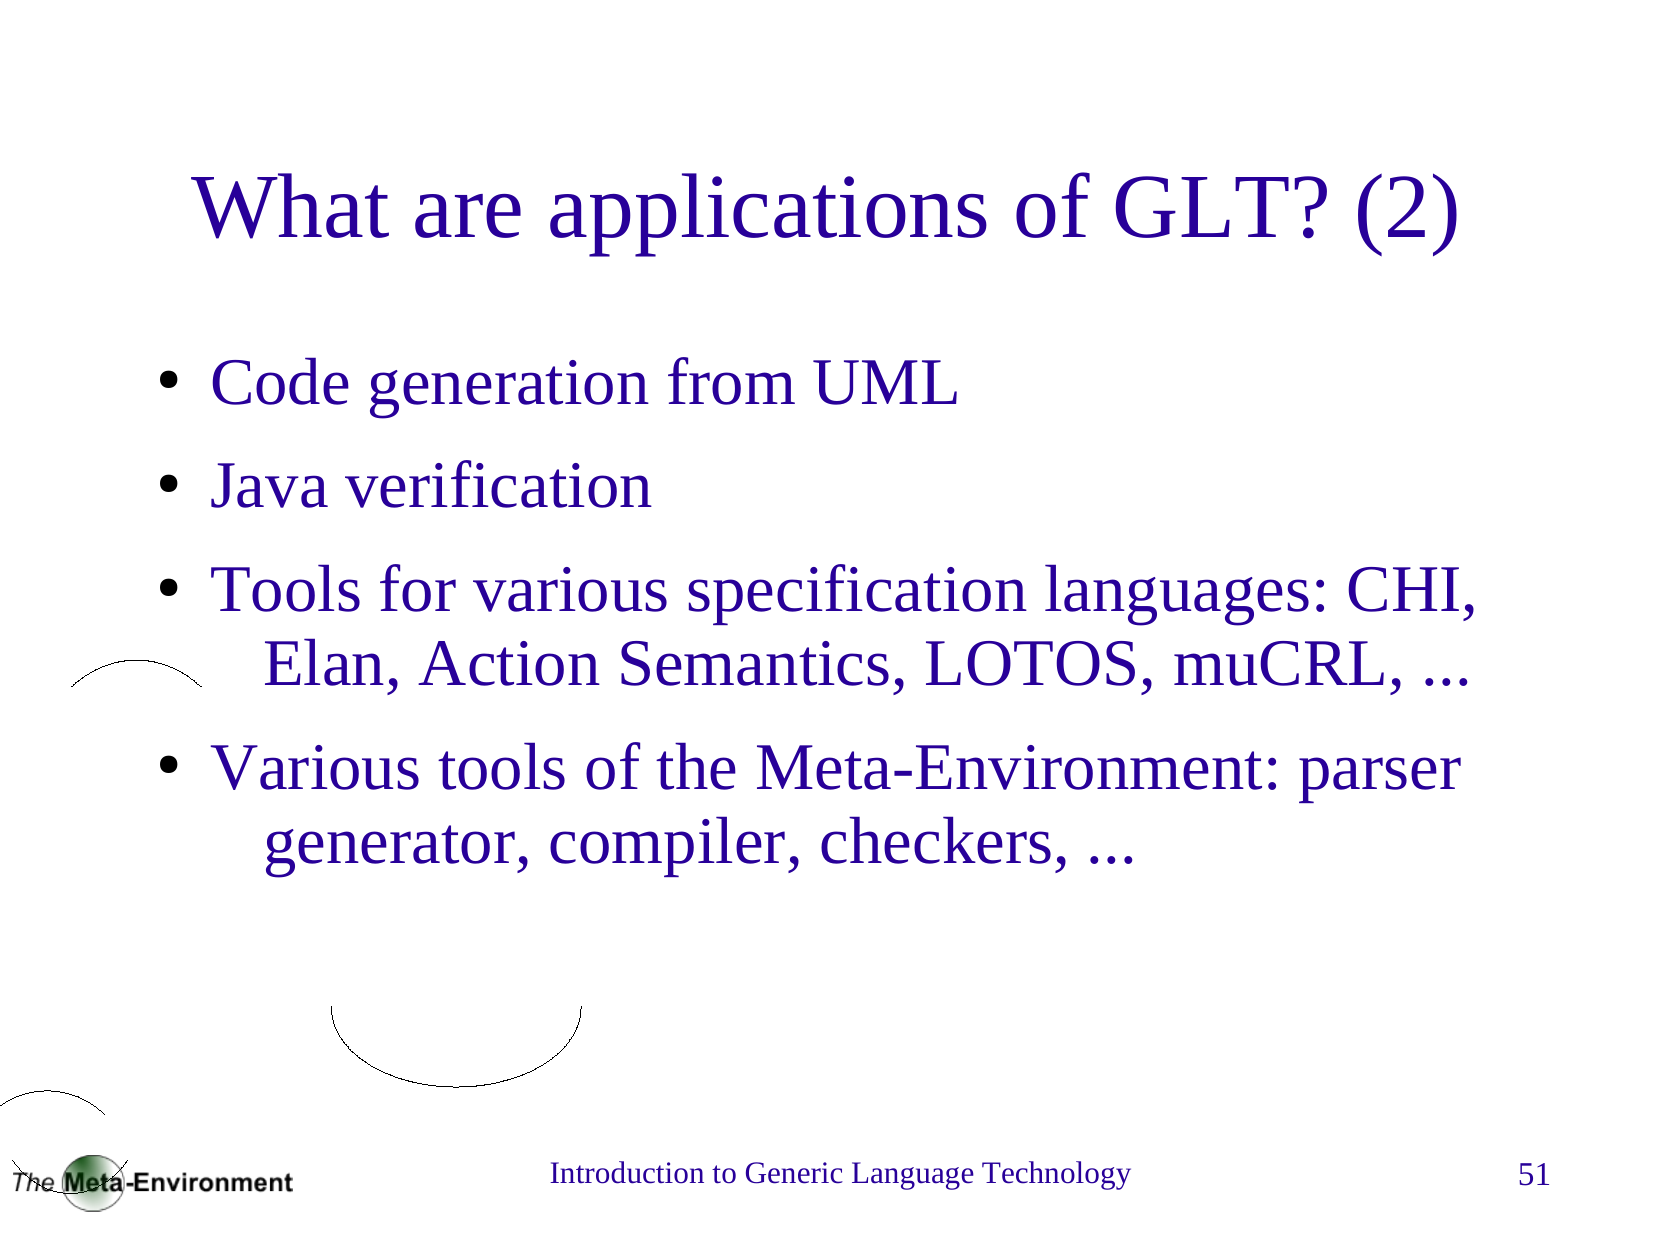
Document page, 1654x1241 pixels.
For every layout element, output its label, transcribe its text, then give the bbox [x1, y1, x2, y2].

list Code generation from UML Java verification Tools for various specification languages: CHI, Elan, Action Semantics, LOTOS, muCRL, ... Various tools of the Meta-Environment: parser generator, compiler, checkers, ... [121, 344, 1534, 1127]
title What are applications of GLT? (2) [121, 102, 1534, 311]
picture [13, 1155, 293, 1212]
